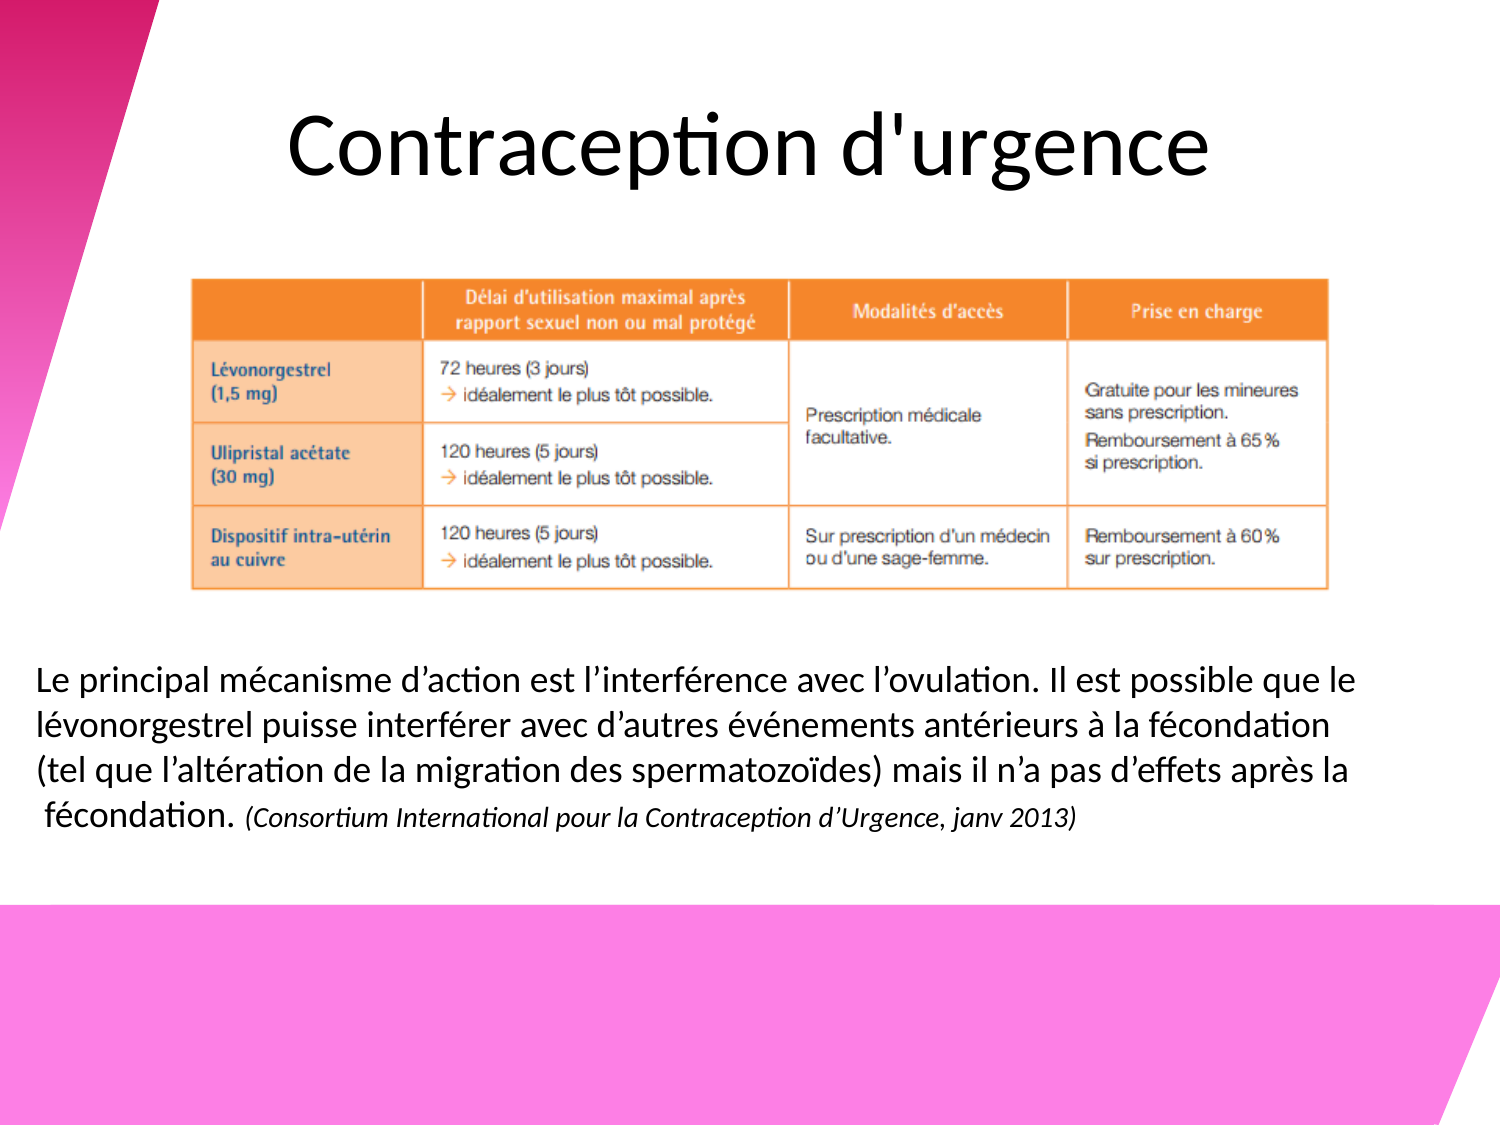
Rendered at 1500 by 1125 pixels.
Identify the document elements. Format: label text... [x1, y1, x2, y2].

picture [180, 265, 1348, 607]
text_box [0, 0, 160, 532]
text_box [0, 904, 1500, 1125]
text_box Le principal mécanisme d’action est l’interférence avec l’ovulation. Il est possible que le lévonorgestrel puisse interférer avec d’autres événements antérieurs à la fécondation (tel que l’altération de la migration des spermatozoïdes) mais il n’a pas d’effets après la fécondation. (Consortium International pour la Contraception d’Urgence, janv 2013) [21, 647, 1485, 888]
title Contraception d'urgence [75, 45, 1426, 233]
